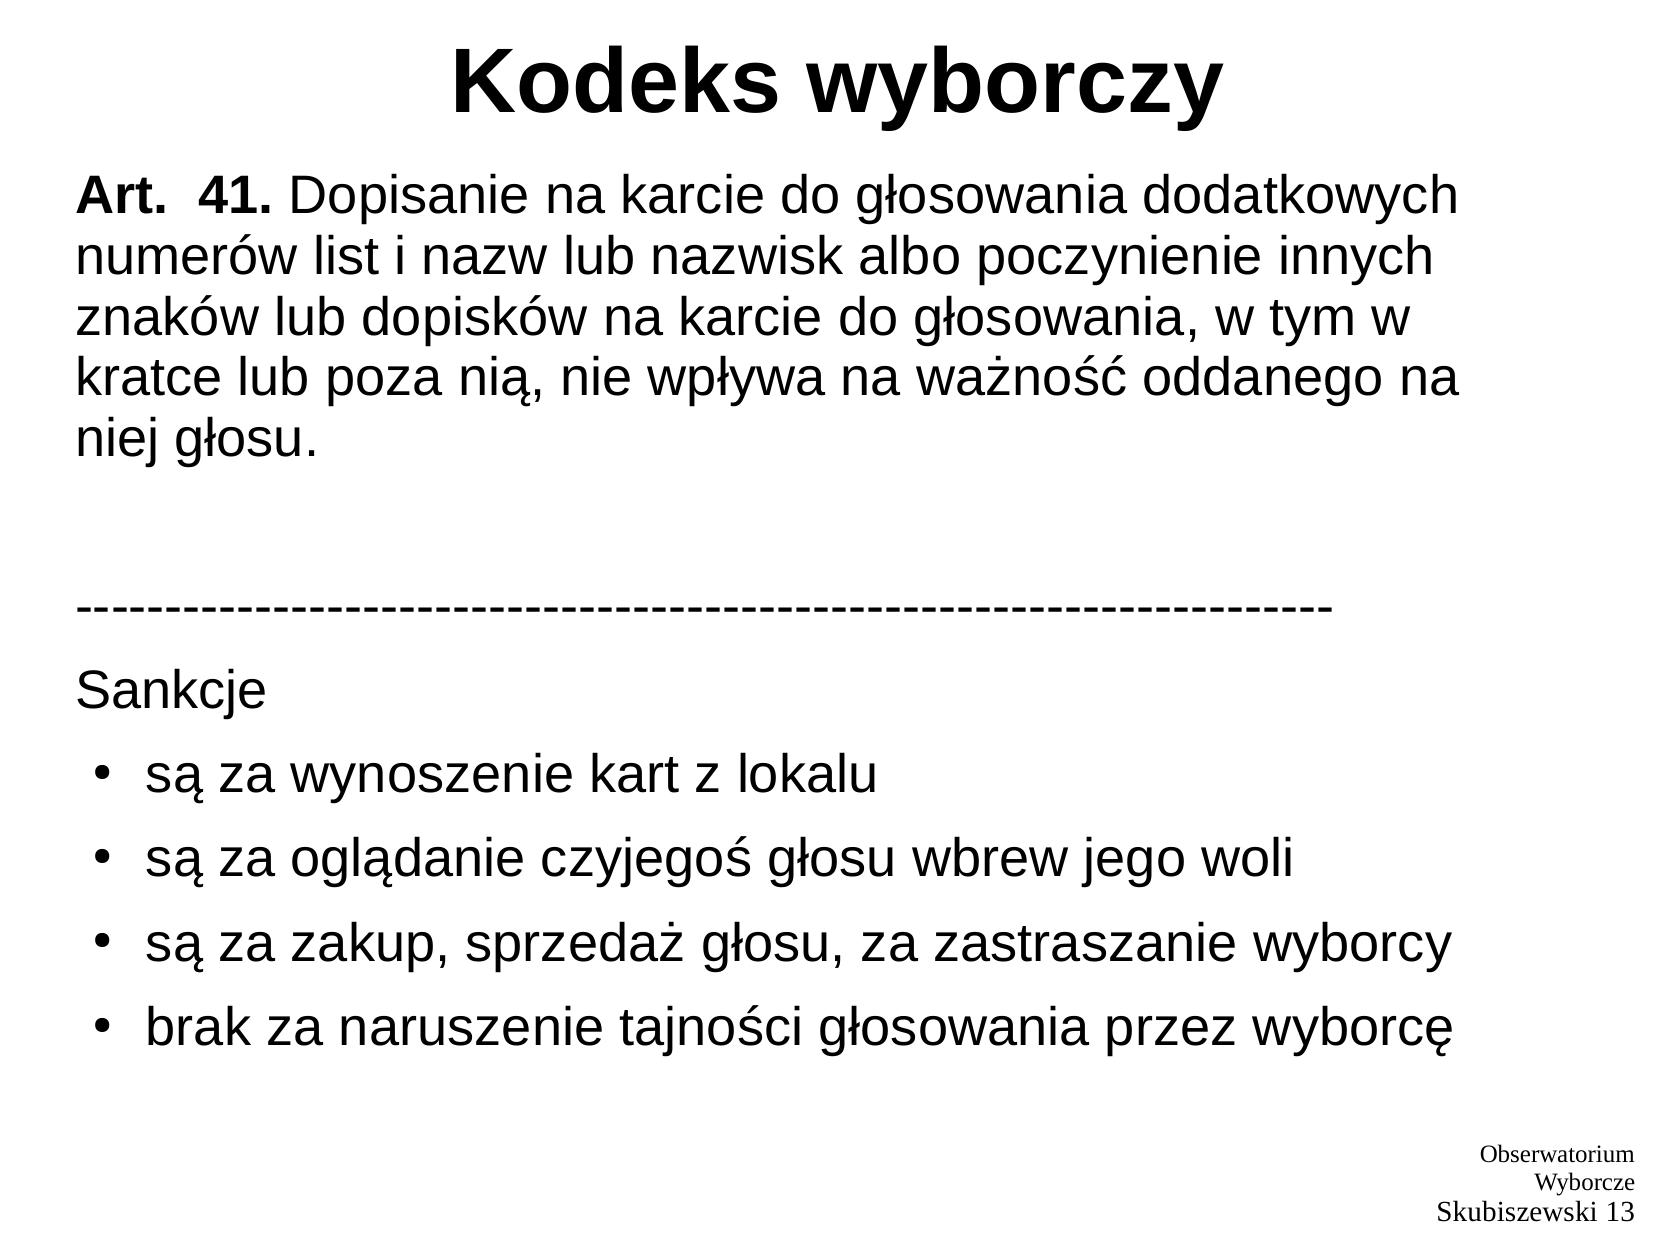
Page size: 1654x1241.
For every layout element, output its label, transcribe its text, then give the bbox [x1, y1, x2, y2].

title Kodeks wyborczy [60, 30, 1591, 151]
text_box [819, 581, 850, 658]
list Art. 41. Dopisanie na karcie do głosowania dodatkowych numerów list i nazw lub nazwisk albo poczynienie innych znaków lub dopisków na karcie do głosowania, w tym w kratce lub poza nią, nie wpływa na ważność oddanego na niej głosu. ---------------------------------------------------------------------- Sankcje są za wynoszenie kart z lokalu są za oglądanie czyjegoś głosu wbrew jego woli są za zakup, sprzedaż głosu, za zastraszanie wyborcy brak za naruszenie tajności głosowania przez wyborcę [75, 165, 1561, 1241]
